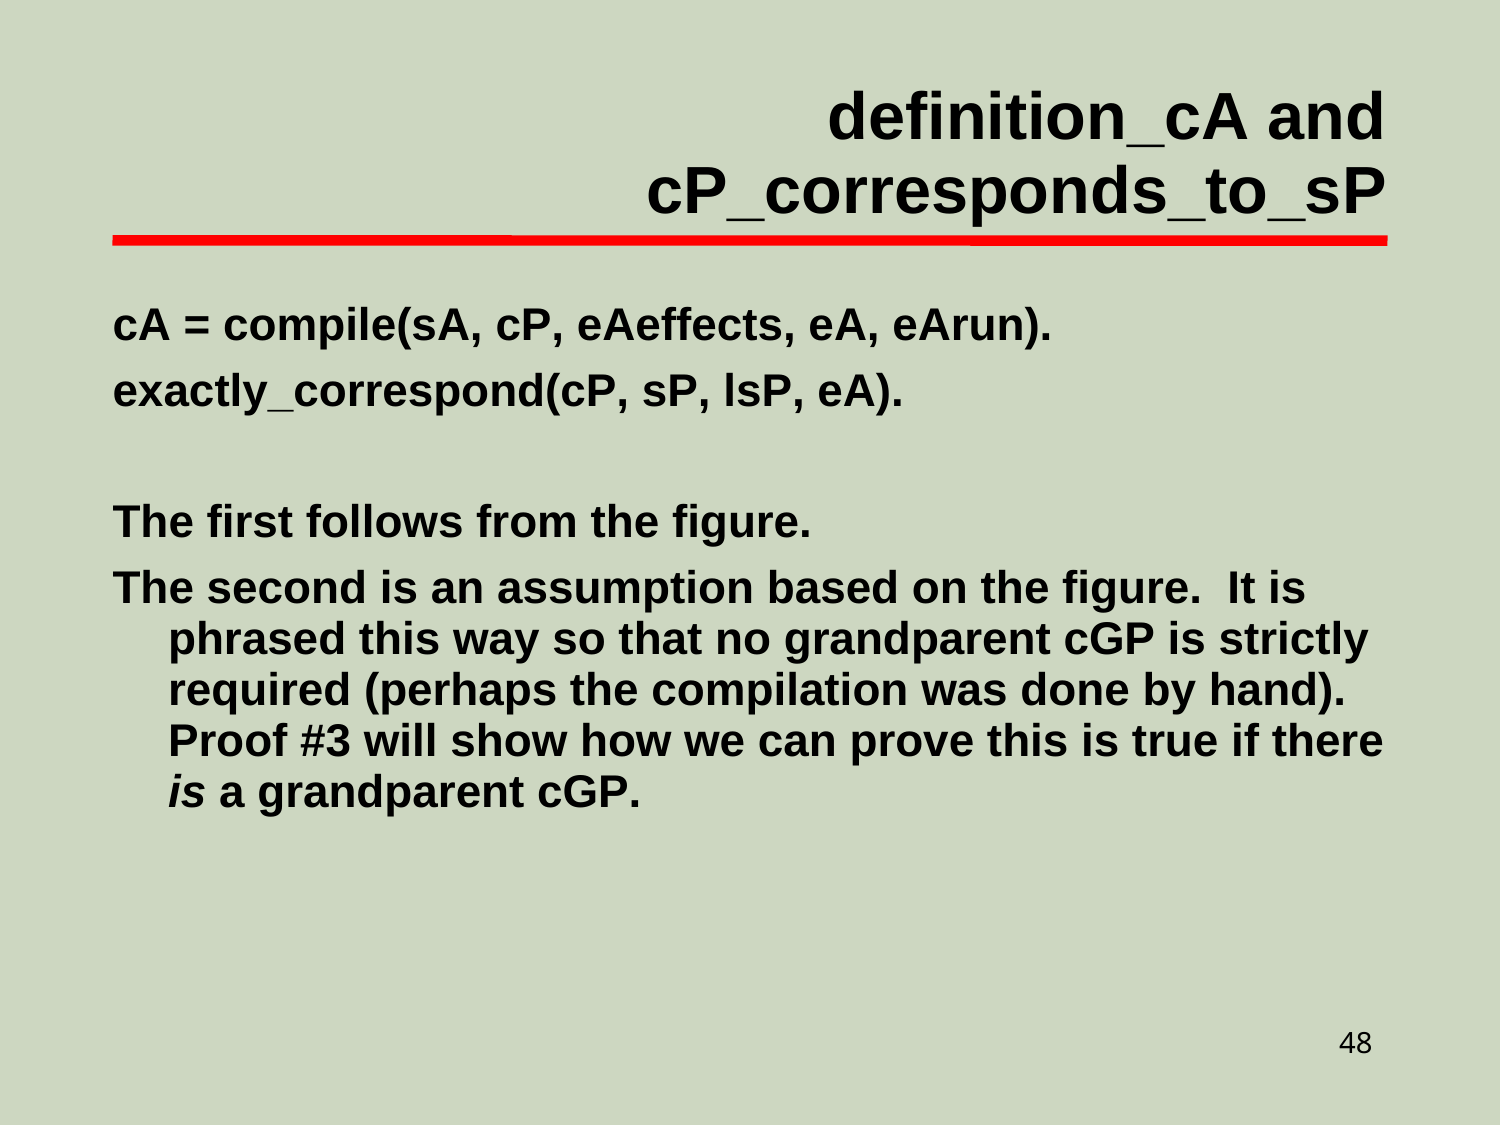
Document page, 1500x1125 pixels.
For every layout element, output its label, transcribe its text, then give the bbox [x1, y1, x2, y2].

title definition_cA and cP_corresponds_to_sP [124, 80, 1387, 229]
list cA = compile(sA, cP, eAeffects, eA, eArun). exactly_correspond(cP, sP, lsP, eA). The first follows from the figure. The second is an assumption based on the figure. It is phrased this way so that no grandparent cGP is strictly required (perhaps the compilation was done by hand). Proof #3 will show how we can prove this is true if there is a grandparent cGP. [112, 299, 1387, 1099]
